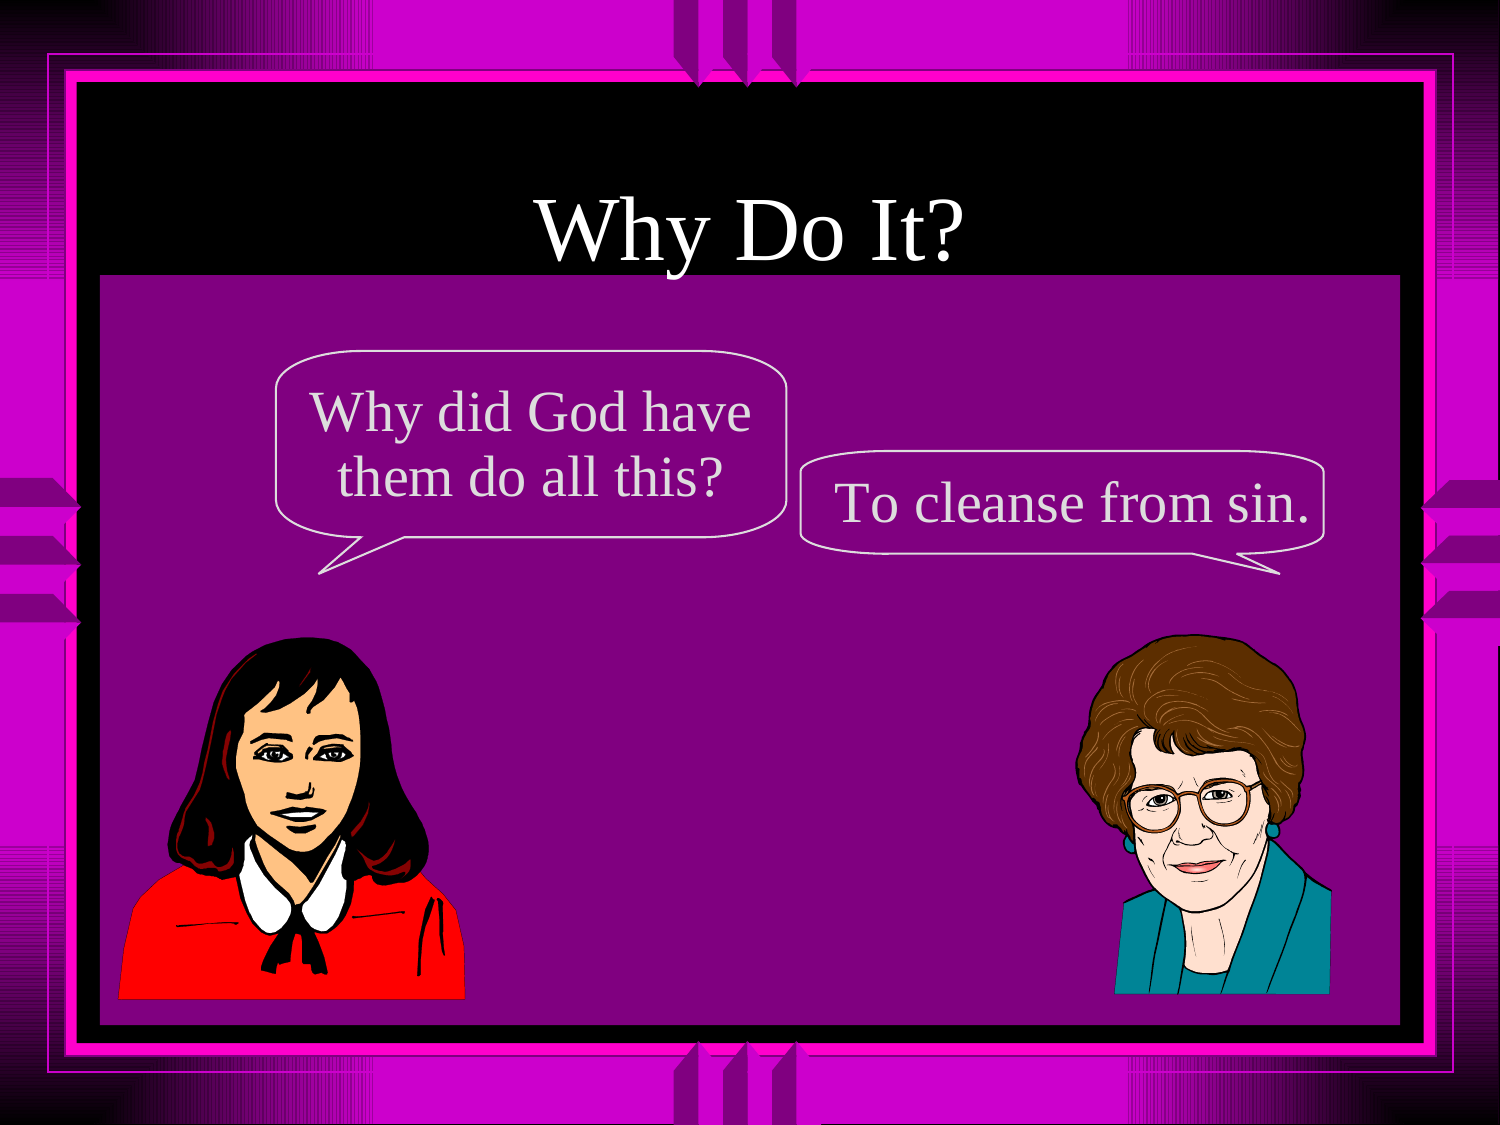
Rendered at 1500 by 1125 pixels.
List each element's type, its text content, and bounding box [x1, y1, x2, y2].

title Why Do It? [112, 99, 1388, 288]
text_box Why did God have them do all this? [275, 350, 787, 574]
picture [117, 637, 466, 1000]
text_box To cleanse from sin. [800, 451, 1324, 574]
picture [1074, 633, 1332, 995]
text_box [99, 275, 1401, 1026]
